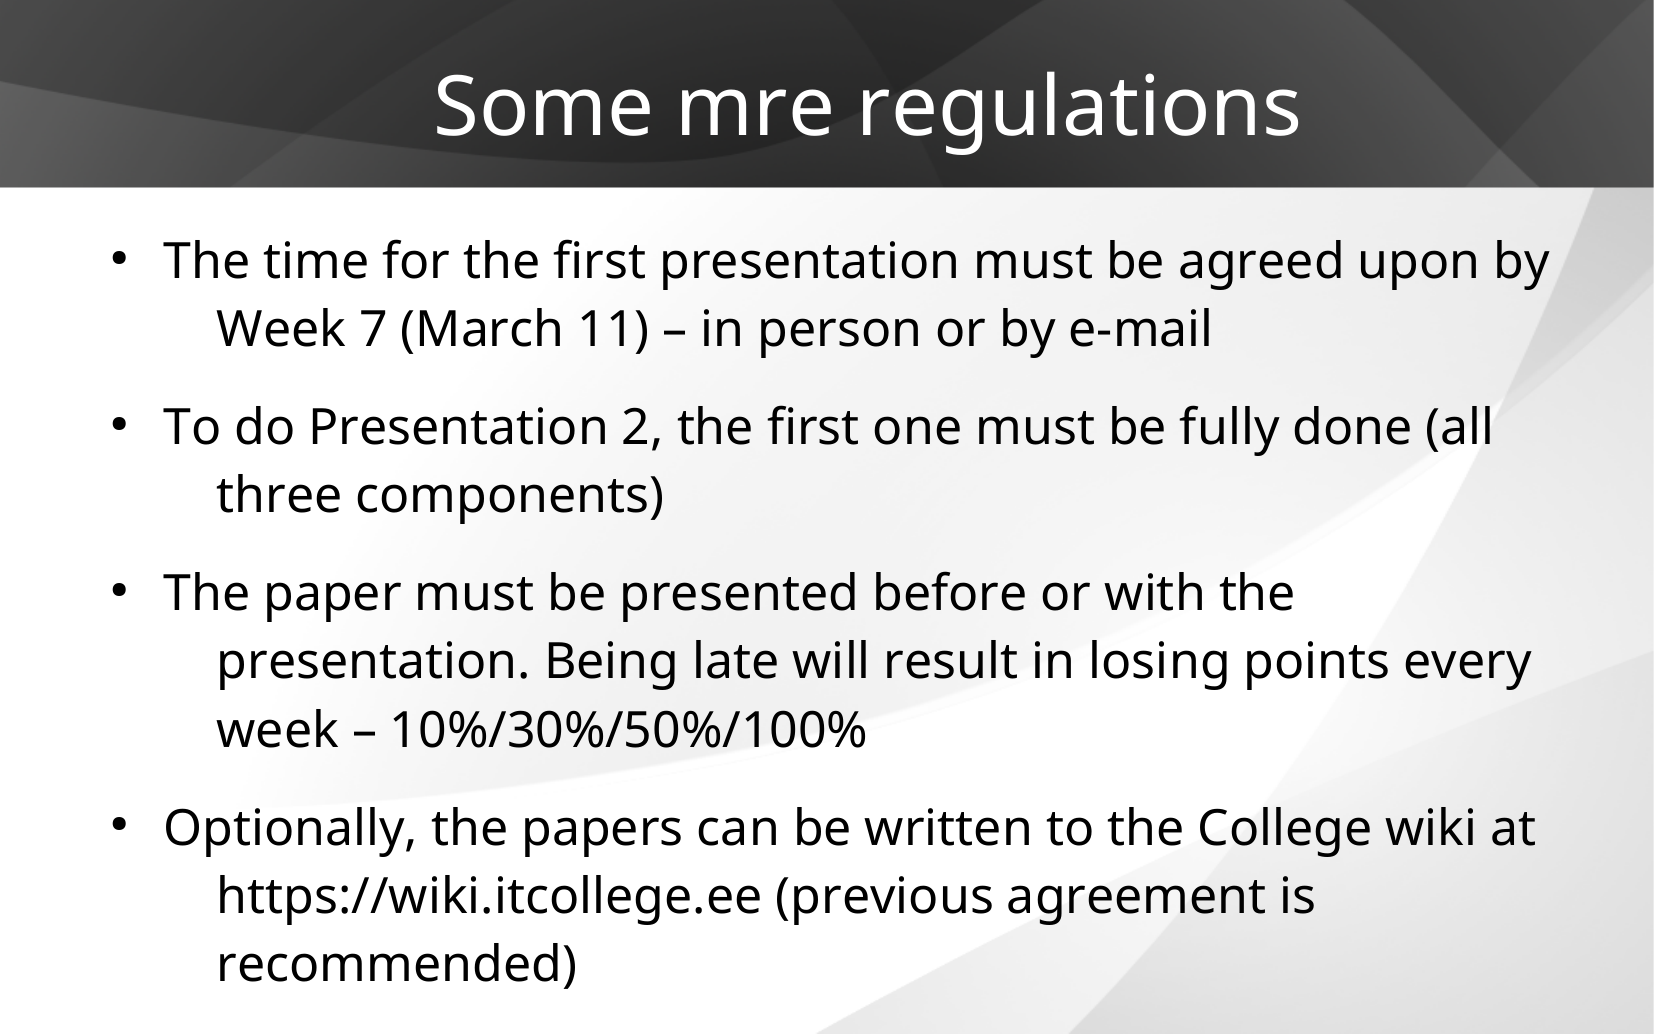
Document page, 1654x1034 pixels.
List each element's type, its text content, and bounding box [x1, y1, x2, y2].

picture [0, 0, 1654, 1034]
list The time for the first presentation must be agreed upon by Week 7 (March 11) – in person or by e-mail To do Presentation 2, the first one must be fully done (all three components) The paper must be presented before or with the presentation. Being late will result in losing points every week – 10%/30%/50%/100% Optionally, the papers can be written to the College wiki at https://wiki.itcollege.ee (previous agreement is recommended) [75, 225, 1613, 1013]
title Some mre regulations [124, 0, 1613, 208]
